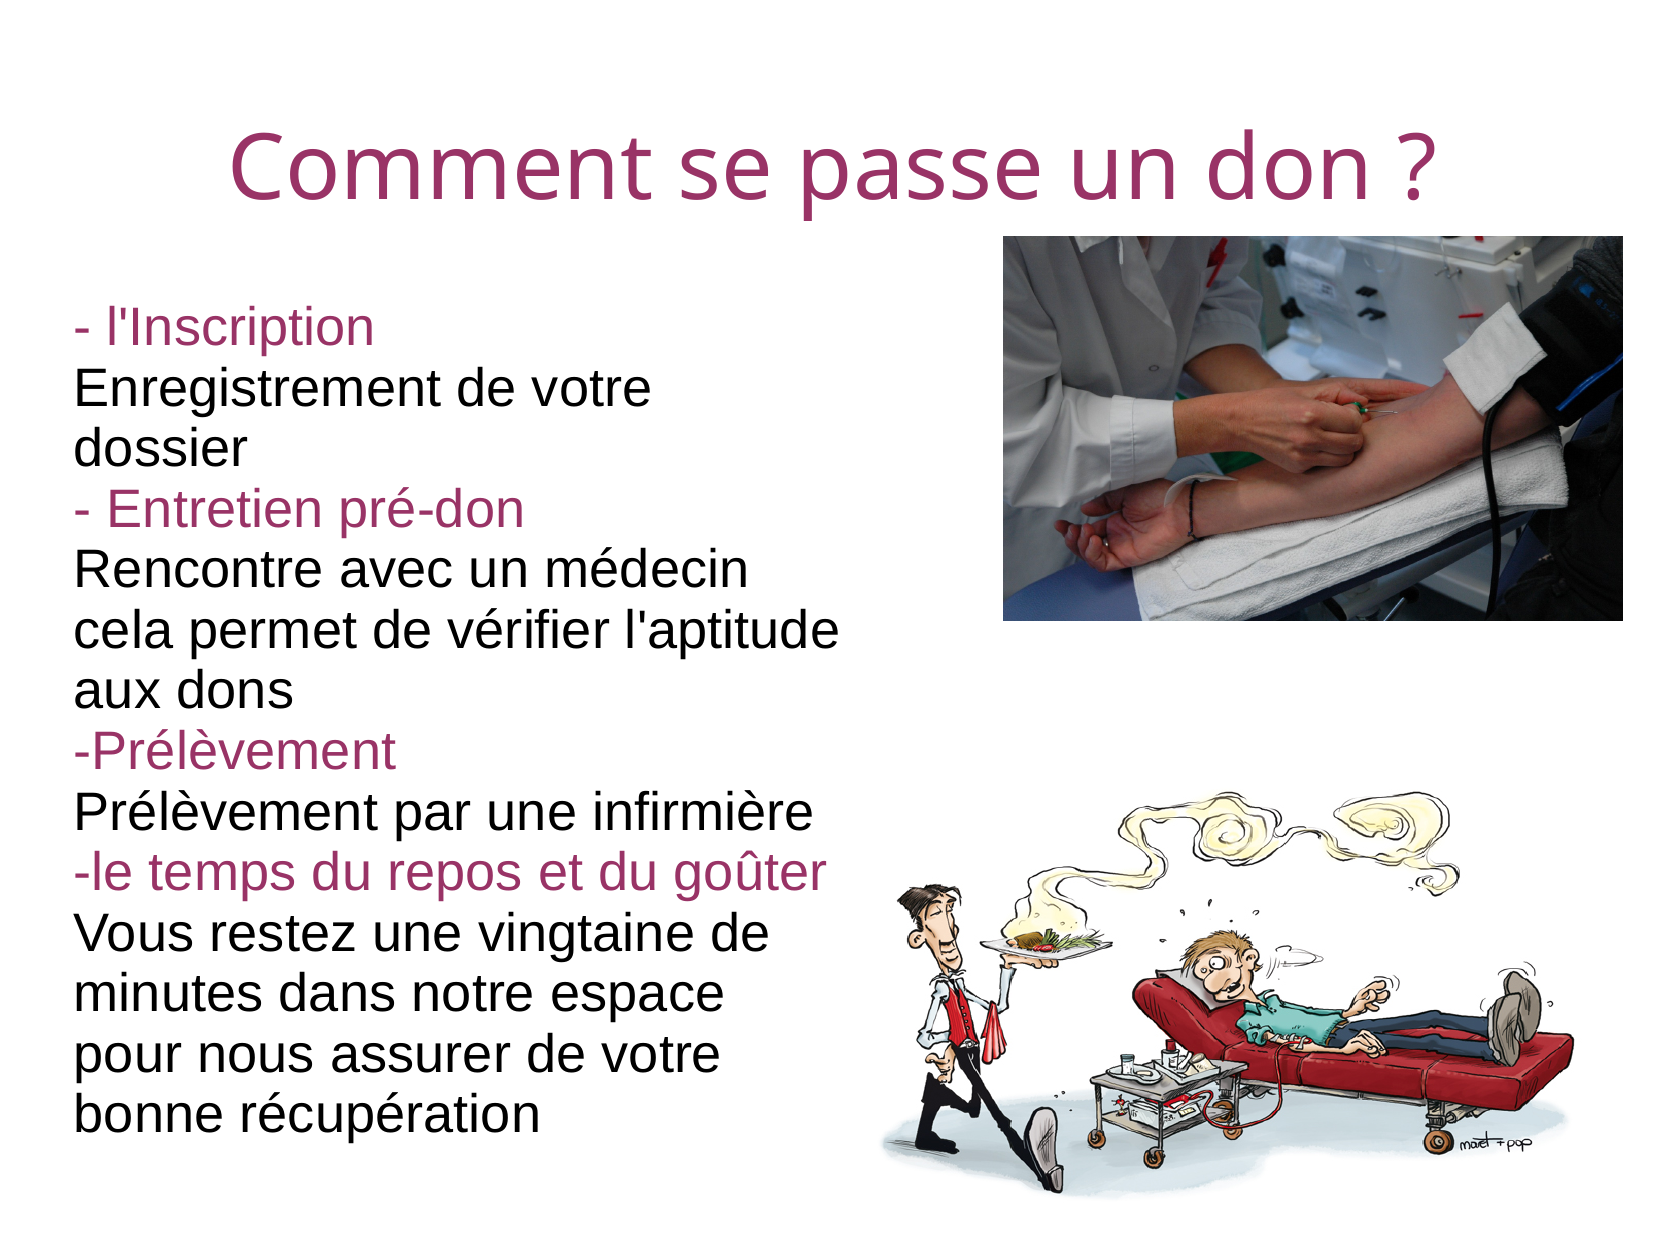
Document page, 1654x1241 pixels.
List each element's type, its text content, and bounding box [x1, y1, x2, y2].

title Comment se passe un don ? [88, 59, 1577, 267]
text_box - l'Inscription Enregistrement de votre dossier - Entretien pré-don Rencontre avec un médecin cela permet de vérifier l'aptitude aux dons -Prélèvement Prélèvement par une infirmière -le temps du repos et du goûter Vous restez une vingtaine de minutes dans notre espace pour nous assurer de votre bonne récupération [58, 289, 857, 1185]
picture [874, 767, 1595, 1211]
picture [1003, 236, 1623, 621]
